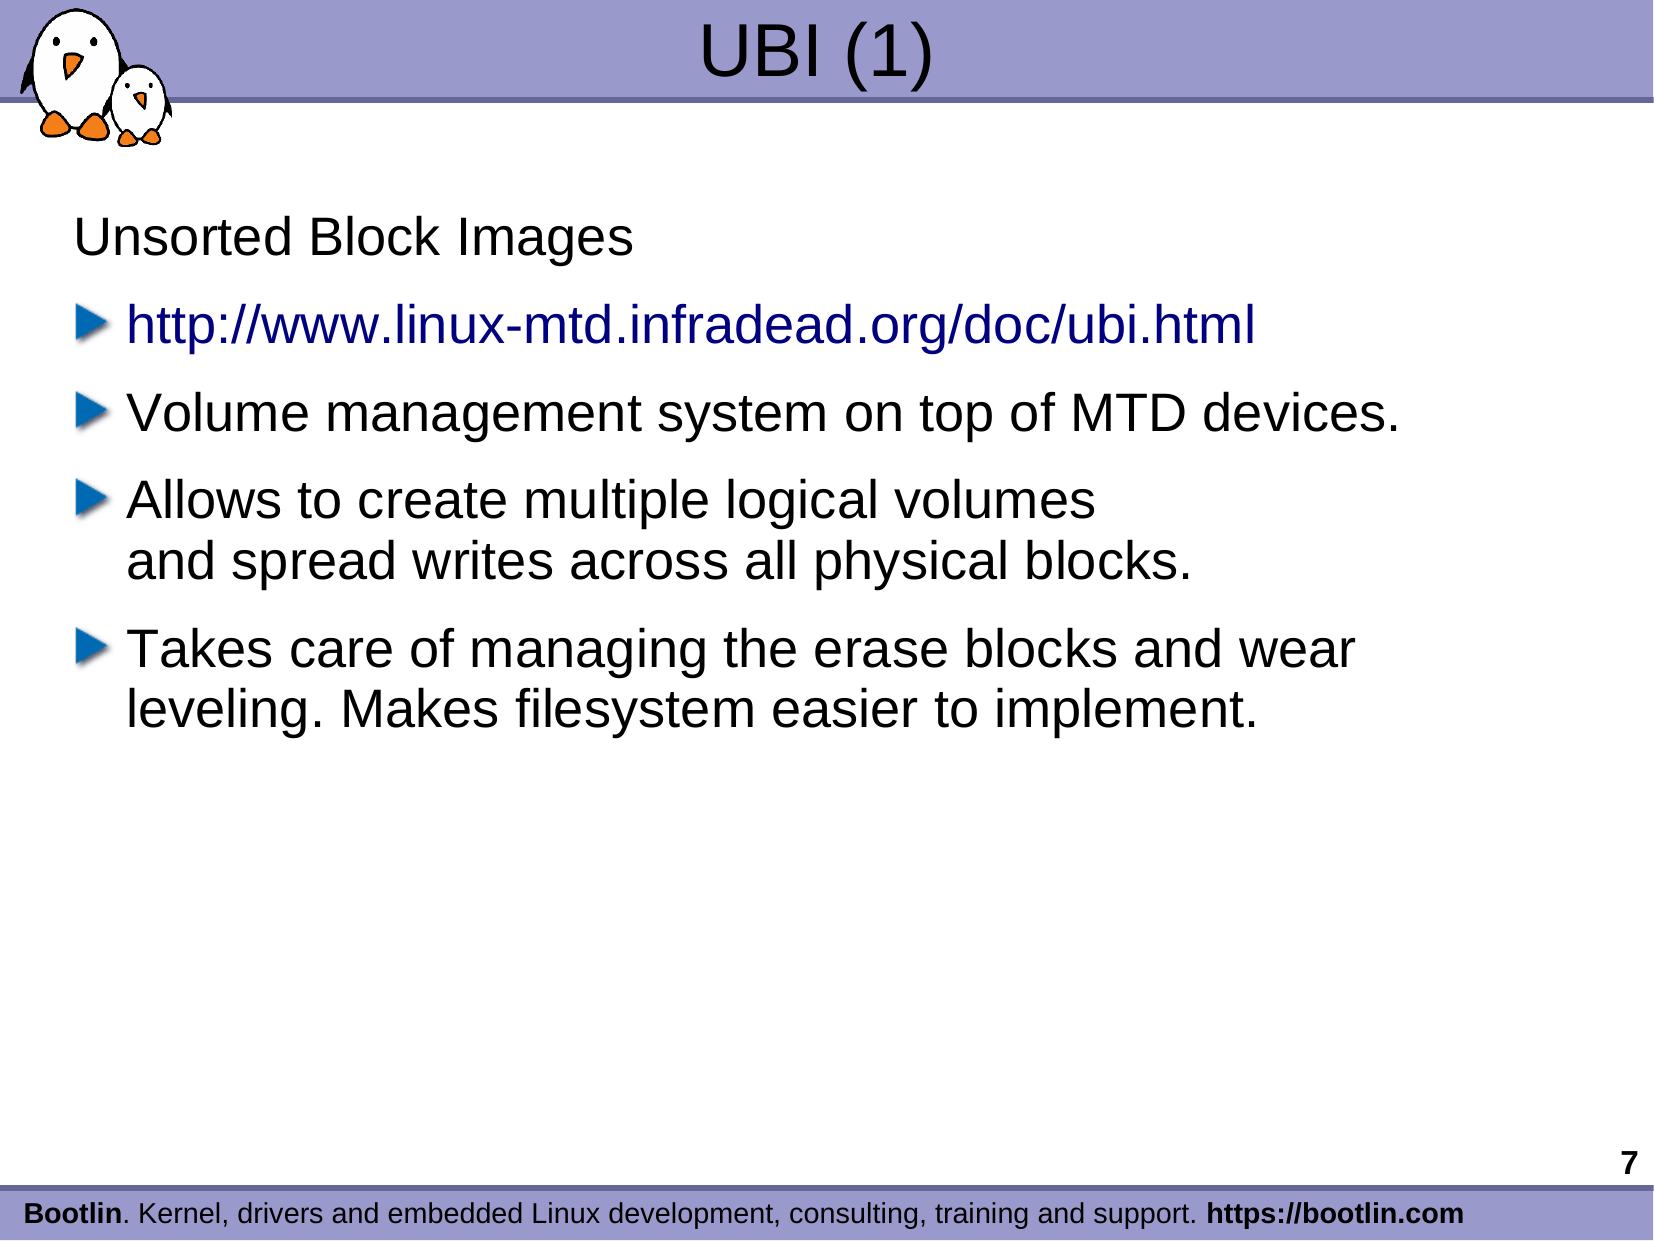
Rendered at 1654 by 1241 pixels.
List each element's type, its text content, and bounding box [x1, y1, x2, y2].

list Unsorted Block Images http://www.linux-mtd.infradead.org/doc/ubi.html Volume management system on top of MTD devices. Allows to create multiple logical volumes and spread writes across all physical blocks. Takes care of managing the erase blocks and wear leveling. Makes filesystem easier to implement. [55, 206, 1468, 787]
title UBI (1) [91, 0, 1543, 101]
picture [20, 8, 172, 147]
